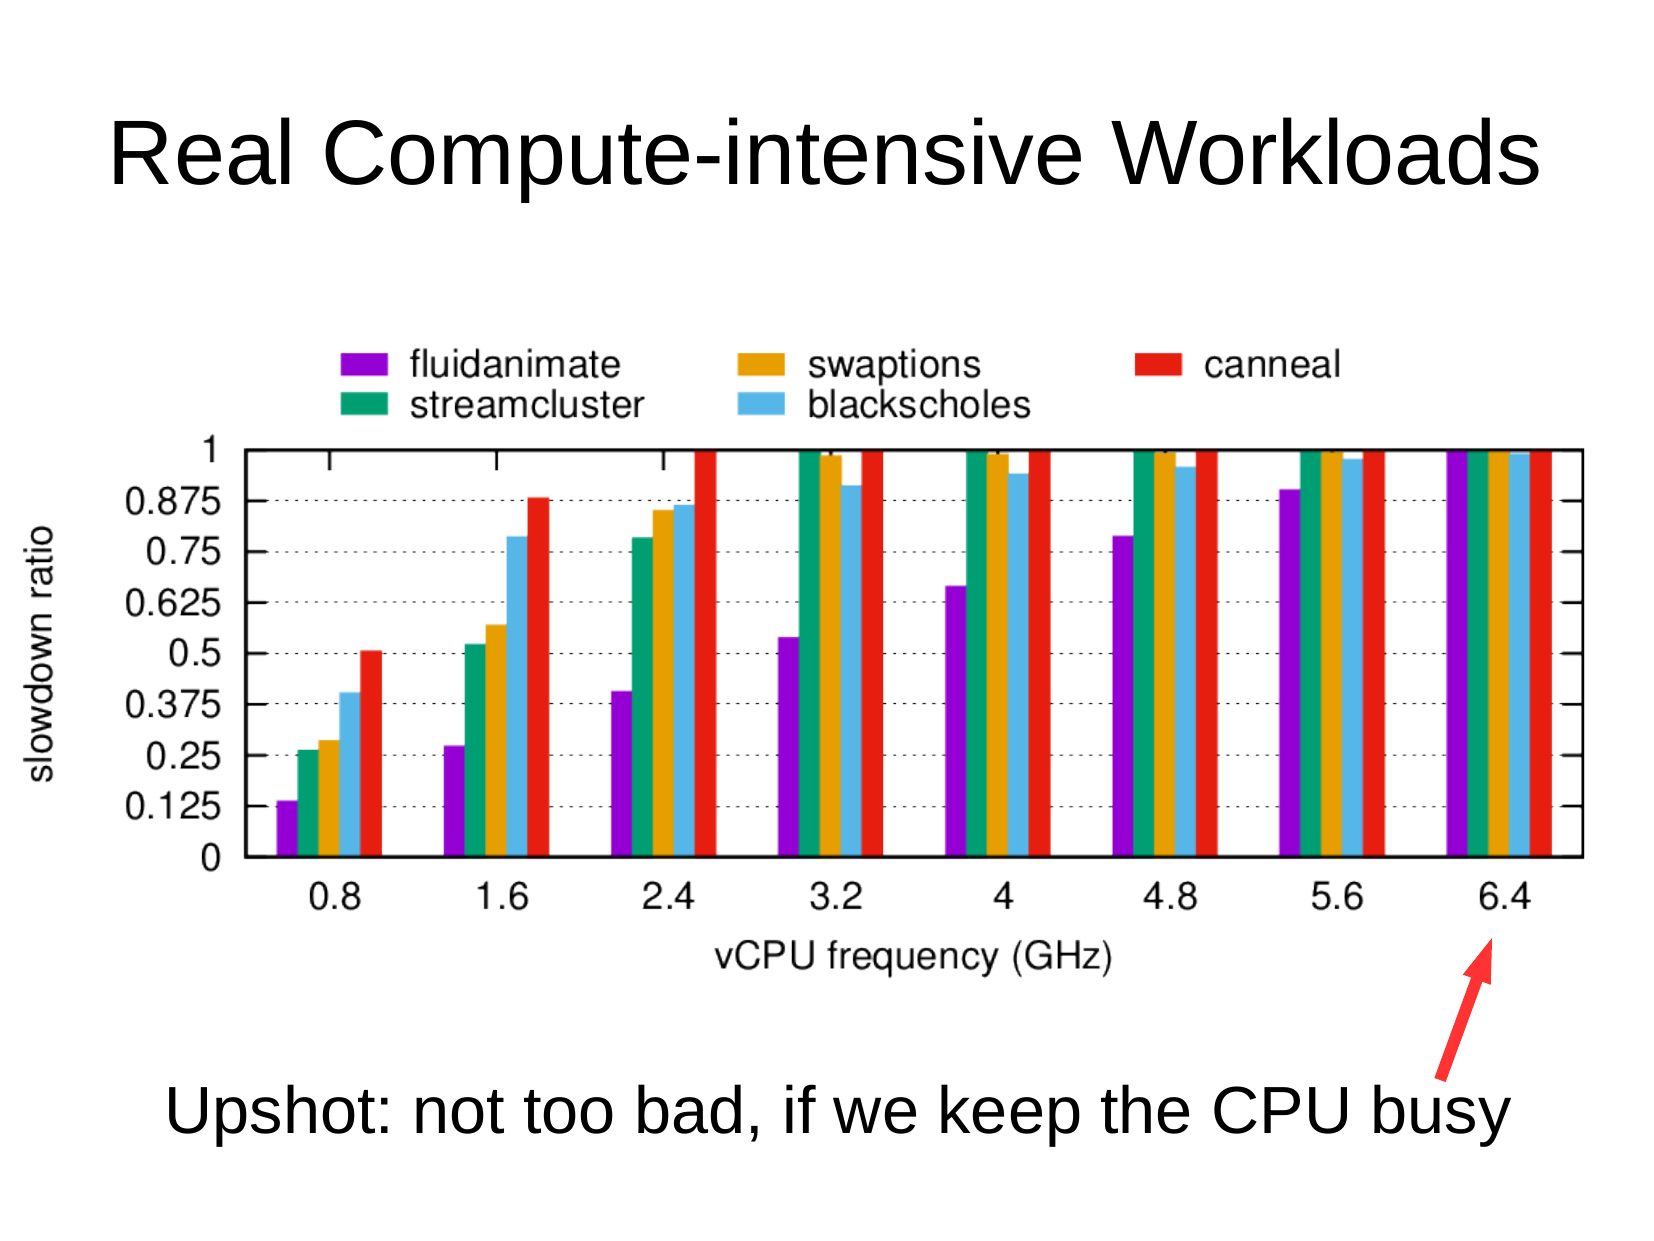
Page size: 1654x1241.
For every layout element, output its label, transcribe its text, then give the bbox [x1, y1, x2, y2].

text_box Upshot: not too bad, if we keep the CPU busy [150, 1065, 1531, 1156]
title Real Compute-intensive Workloads [82, 49, 1571, 257]
picture [7, 329, 1653, 982]
